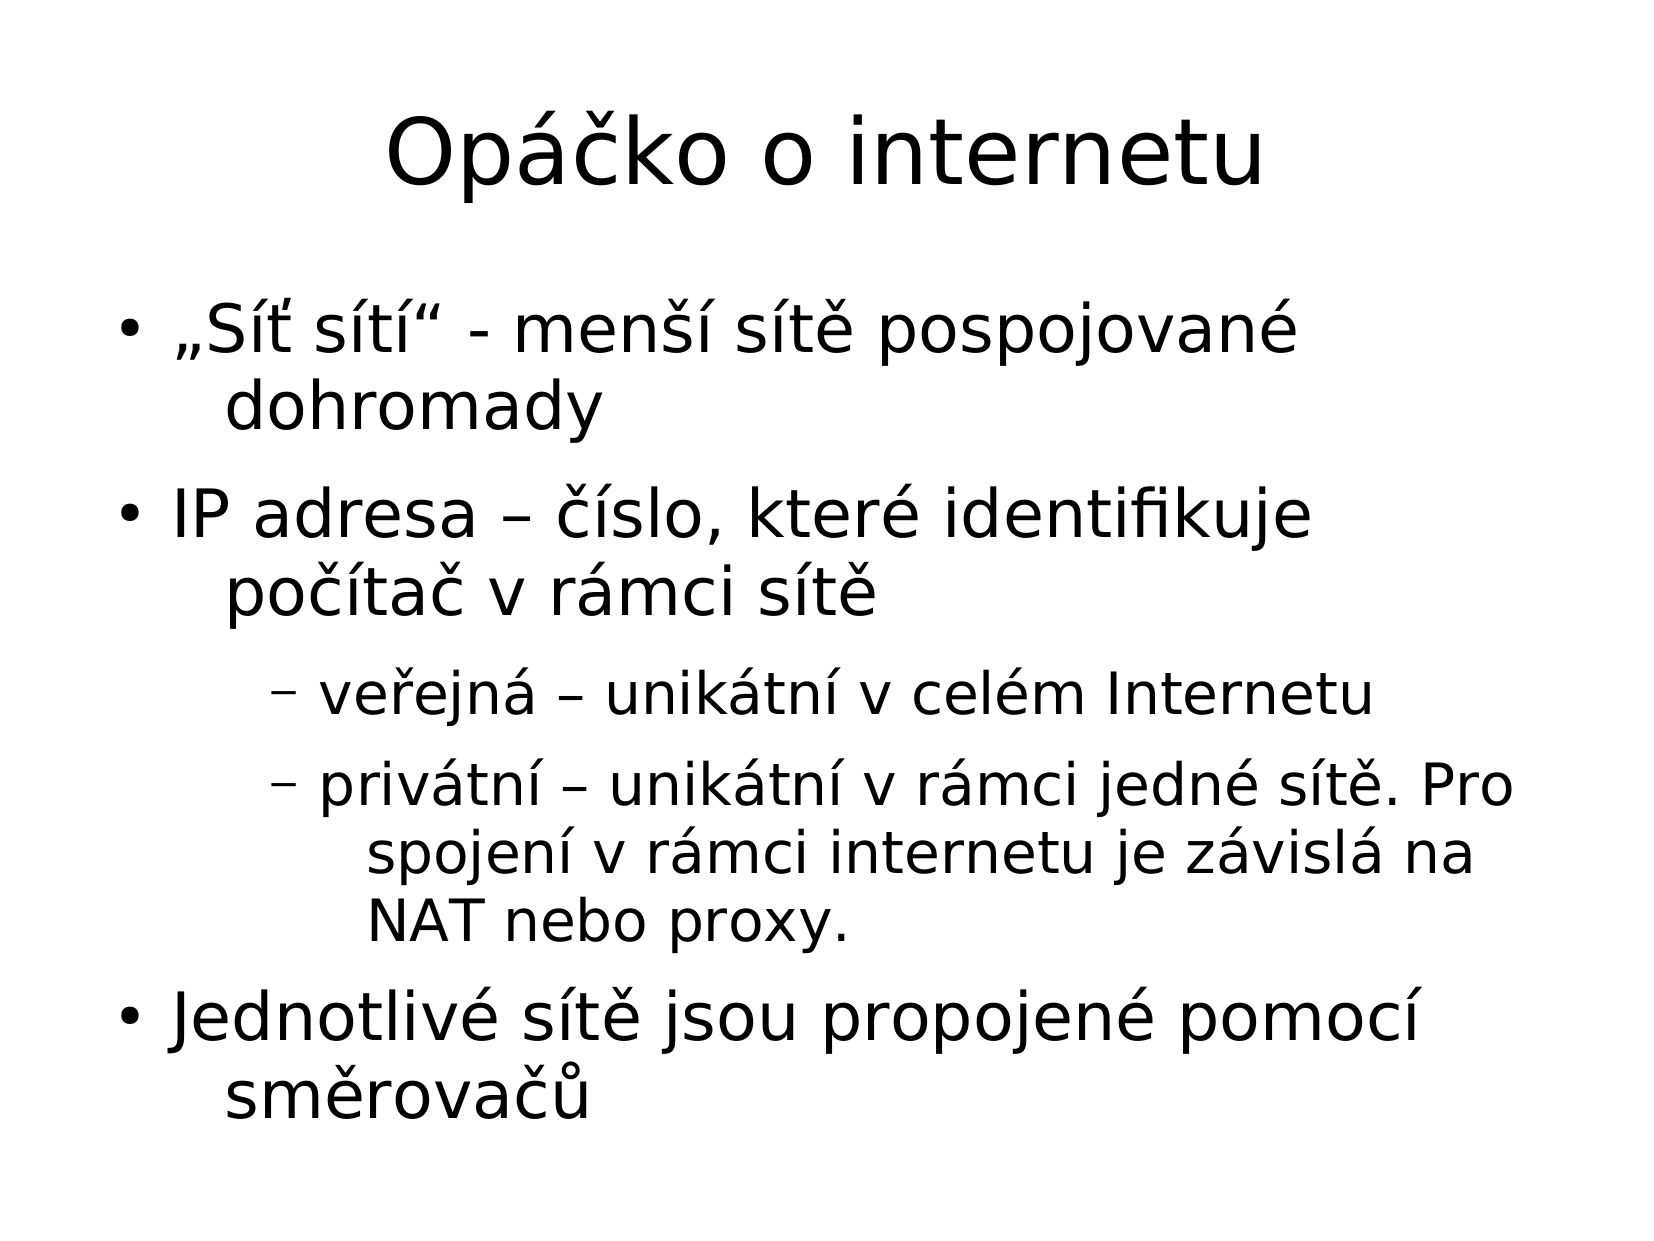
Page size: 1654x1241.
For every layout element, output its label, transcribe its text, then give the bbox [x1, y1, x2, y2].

list „Síť sítí“ - menší sítě pospojované dohromady IP adresa – číslo, které identifikuje počítač v rámci sítě veřejná – unikátní v celém Internetu privátní – unikátní v rámci jedné sítě. Pro spojení v rámci internetu je závislá na NAT nebo proxy. Jednotlivé sítě jsou propojené pomocí směrovačů [82, 290, 1571, 1135]
title Opáčko o internetu [82, 49, 1571, 257]
